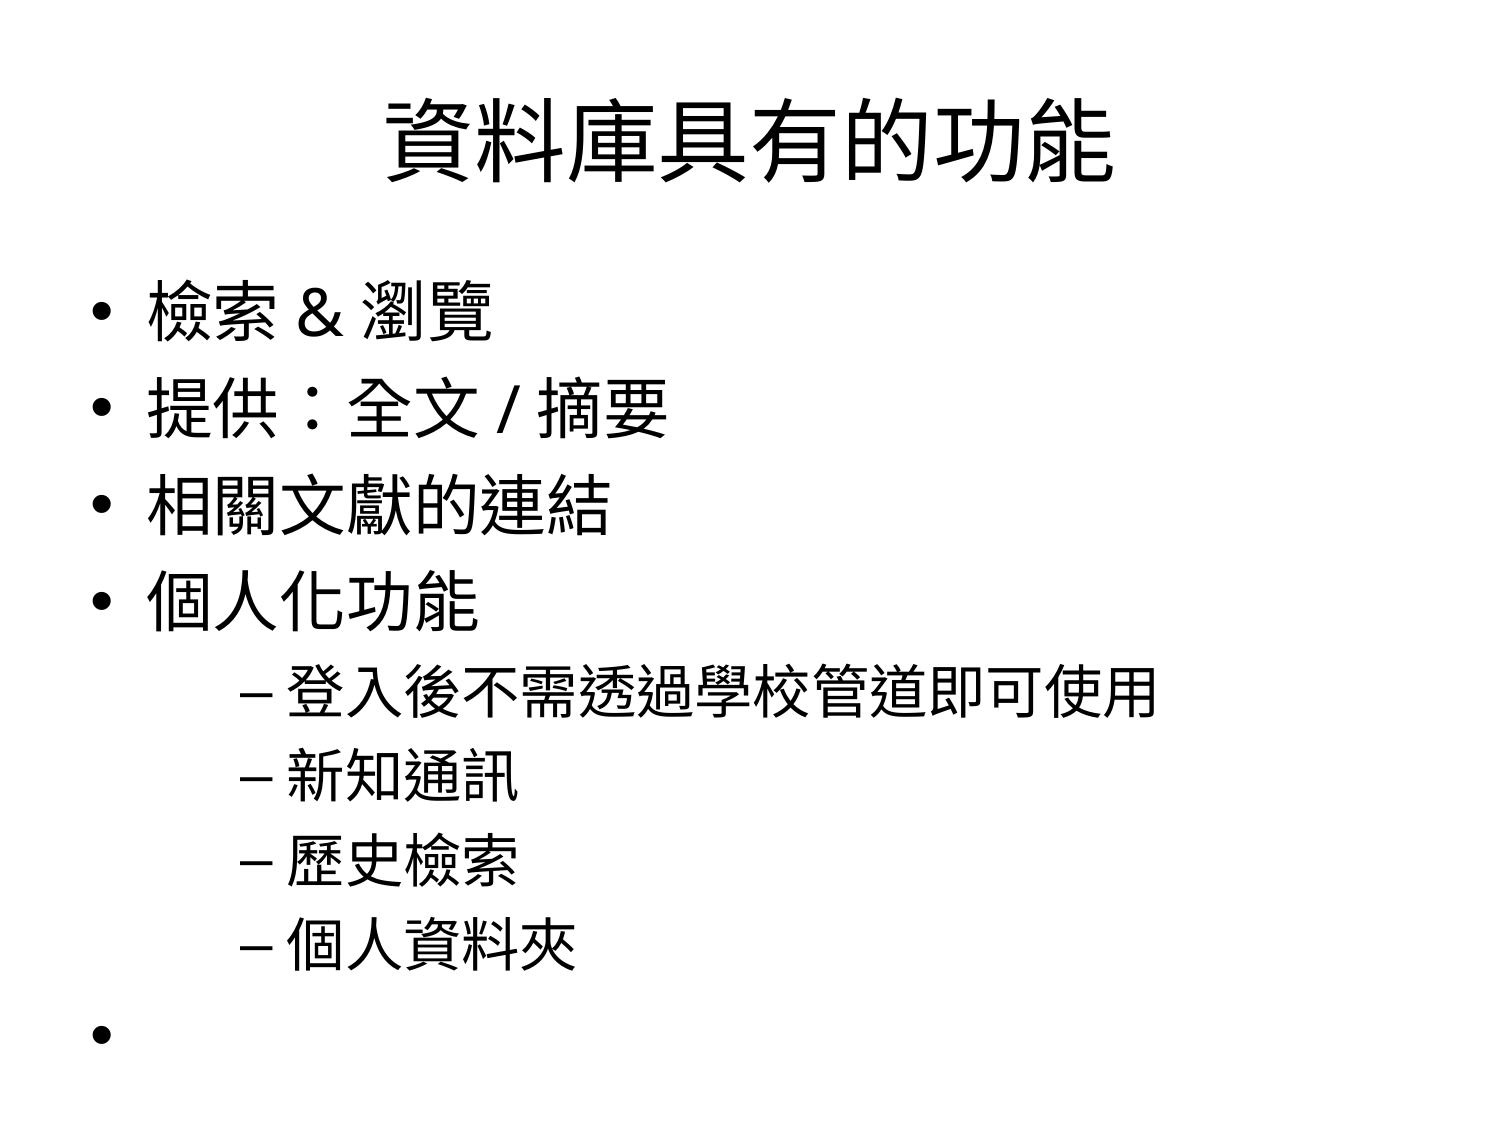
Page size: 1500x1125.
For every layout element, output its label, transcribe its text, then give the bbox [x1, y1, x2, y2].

list 檢索&瀏覽 提供：全文/摘要 相關文獻的連結 個人化功能 登入後不需透過學校管道即可使用 新知通訊 歷史檢索 個人資料夾 [75, 262, 1426, 1005]
title 資料庫具有的功能 [75, 45, 1426, 233]
